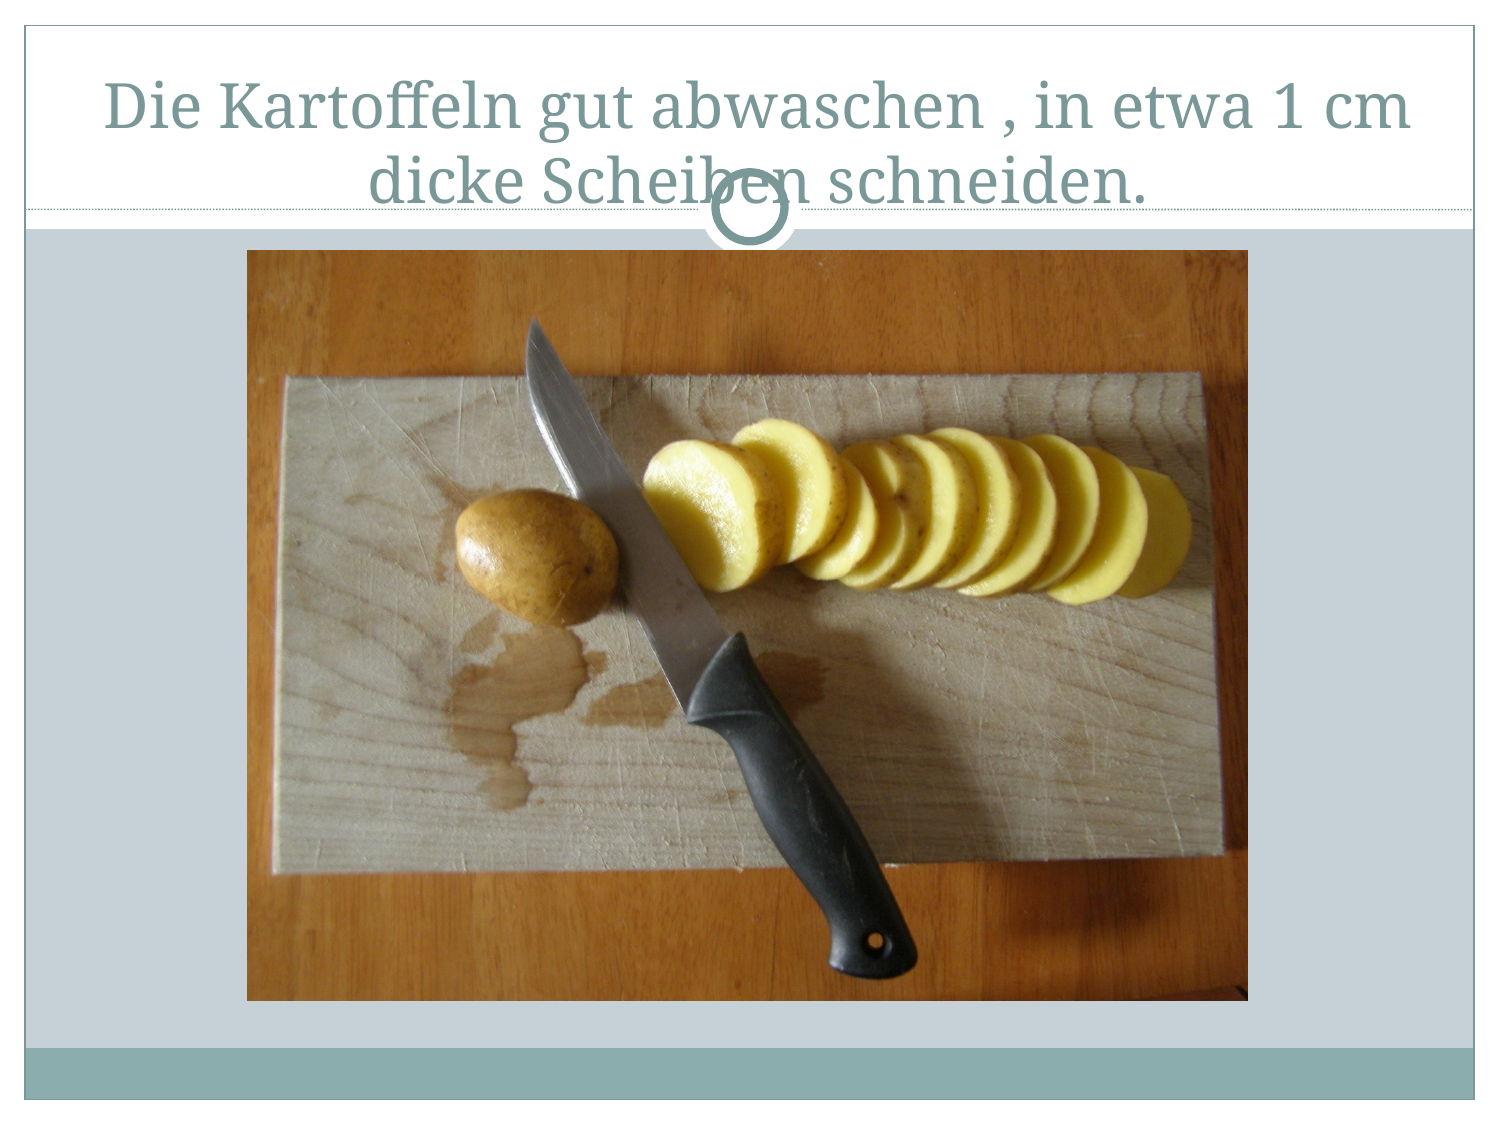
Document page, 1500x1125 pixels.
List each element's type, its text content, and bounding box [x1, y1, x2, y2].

title Die Kartoffeln gut abwaschen , in etwa 1 cm dicke Scheiben schneiden. [58, 58, 1459, 198]
picture [247, 250, 1248, 1001]
